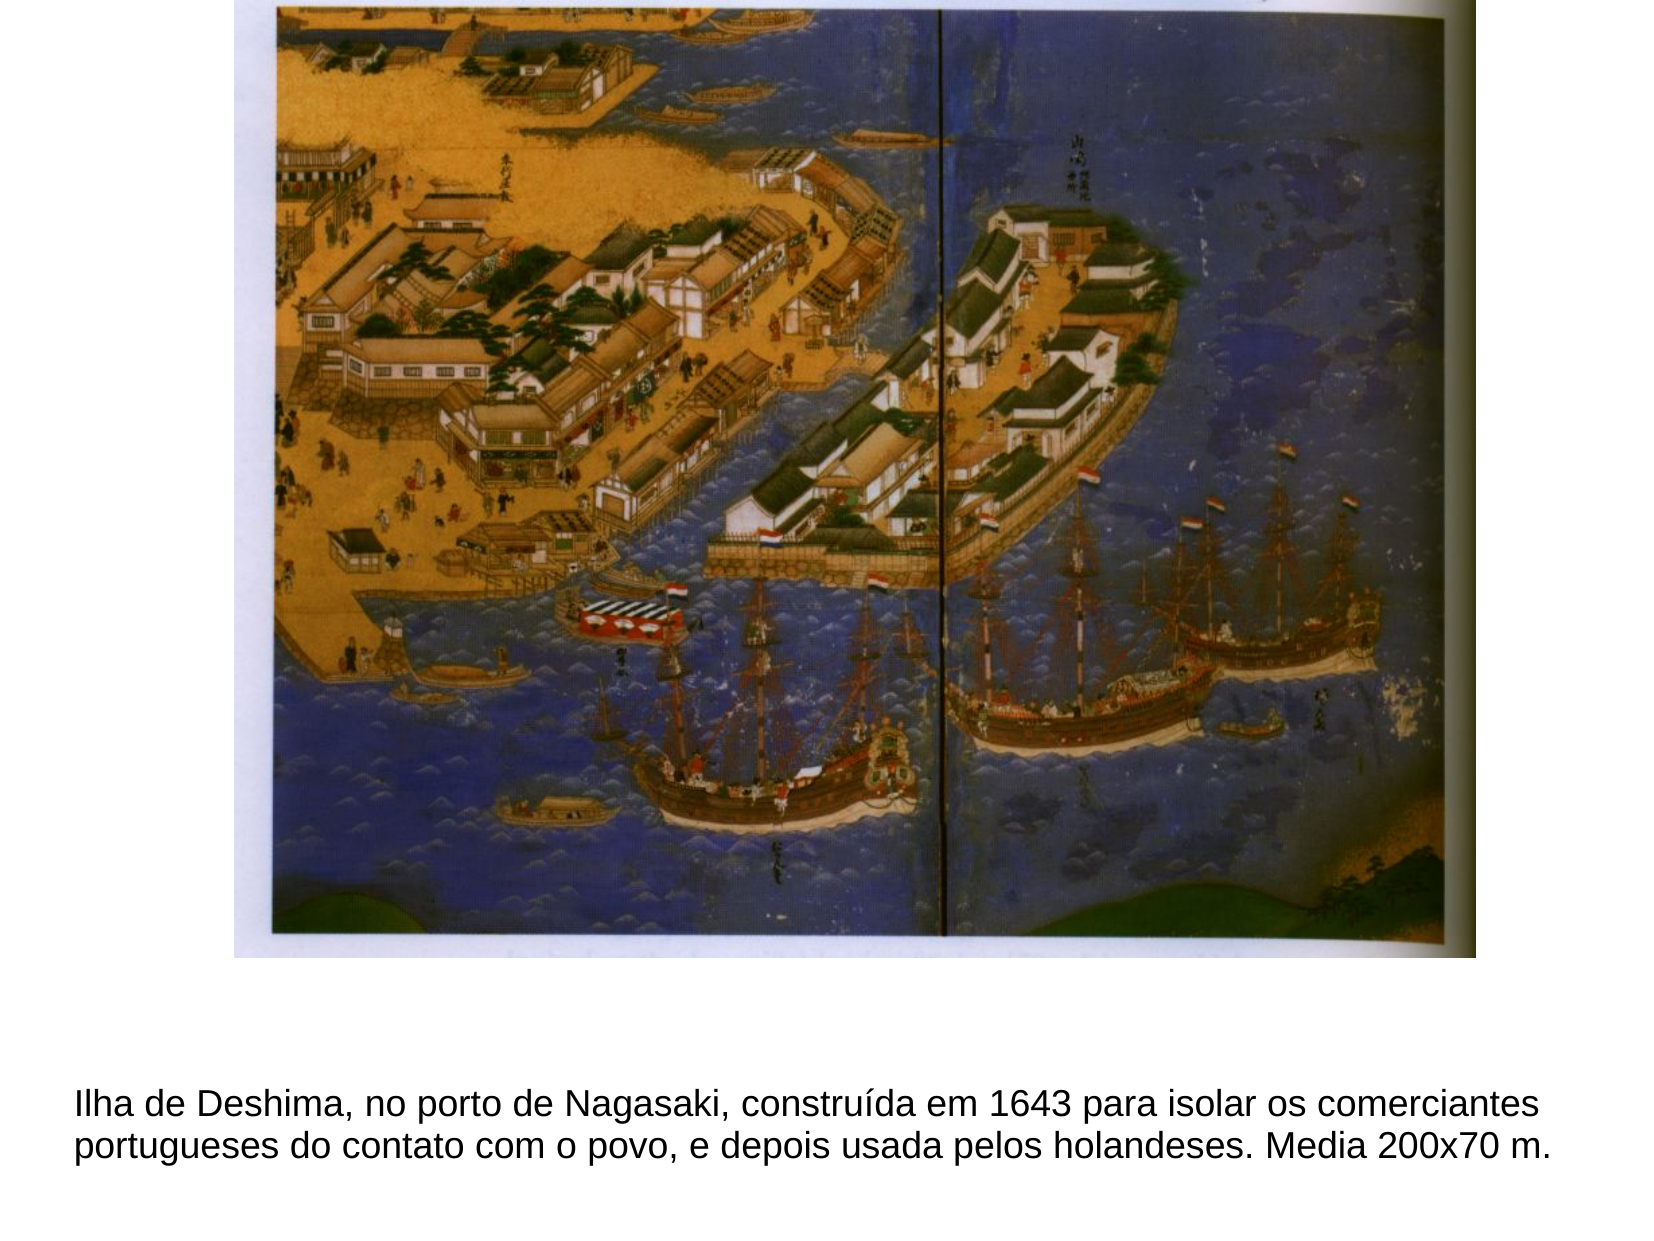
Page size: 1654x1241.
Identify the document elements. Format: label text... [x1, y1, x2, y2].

picture [234, 0, 1476, 958]
text_box Ilha de Deshima, no porto de Nagasaki, construída em 1643 para isolar os comerciantes portugueses do contato com o povo, e depois usada pelos holandeses. Media 200x70 m. [59, 1074, 1606, 1174]
